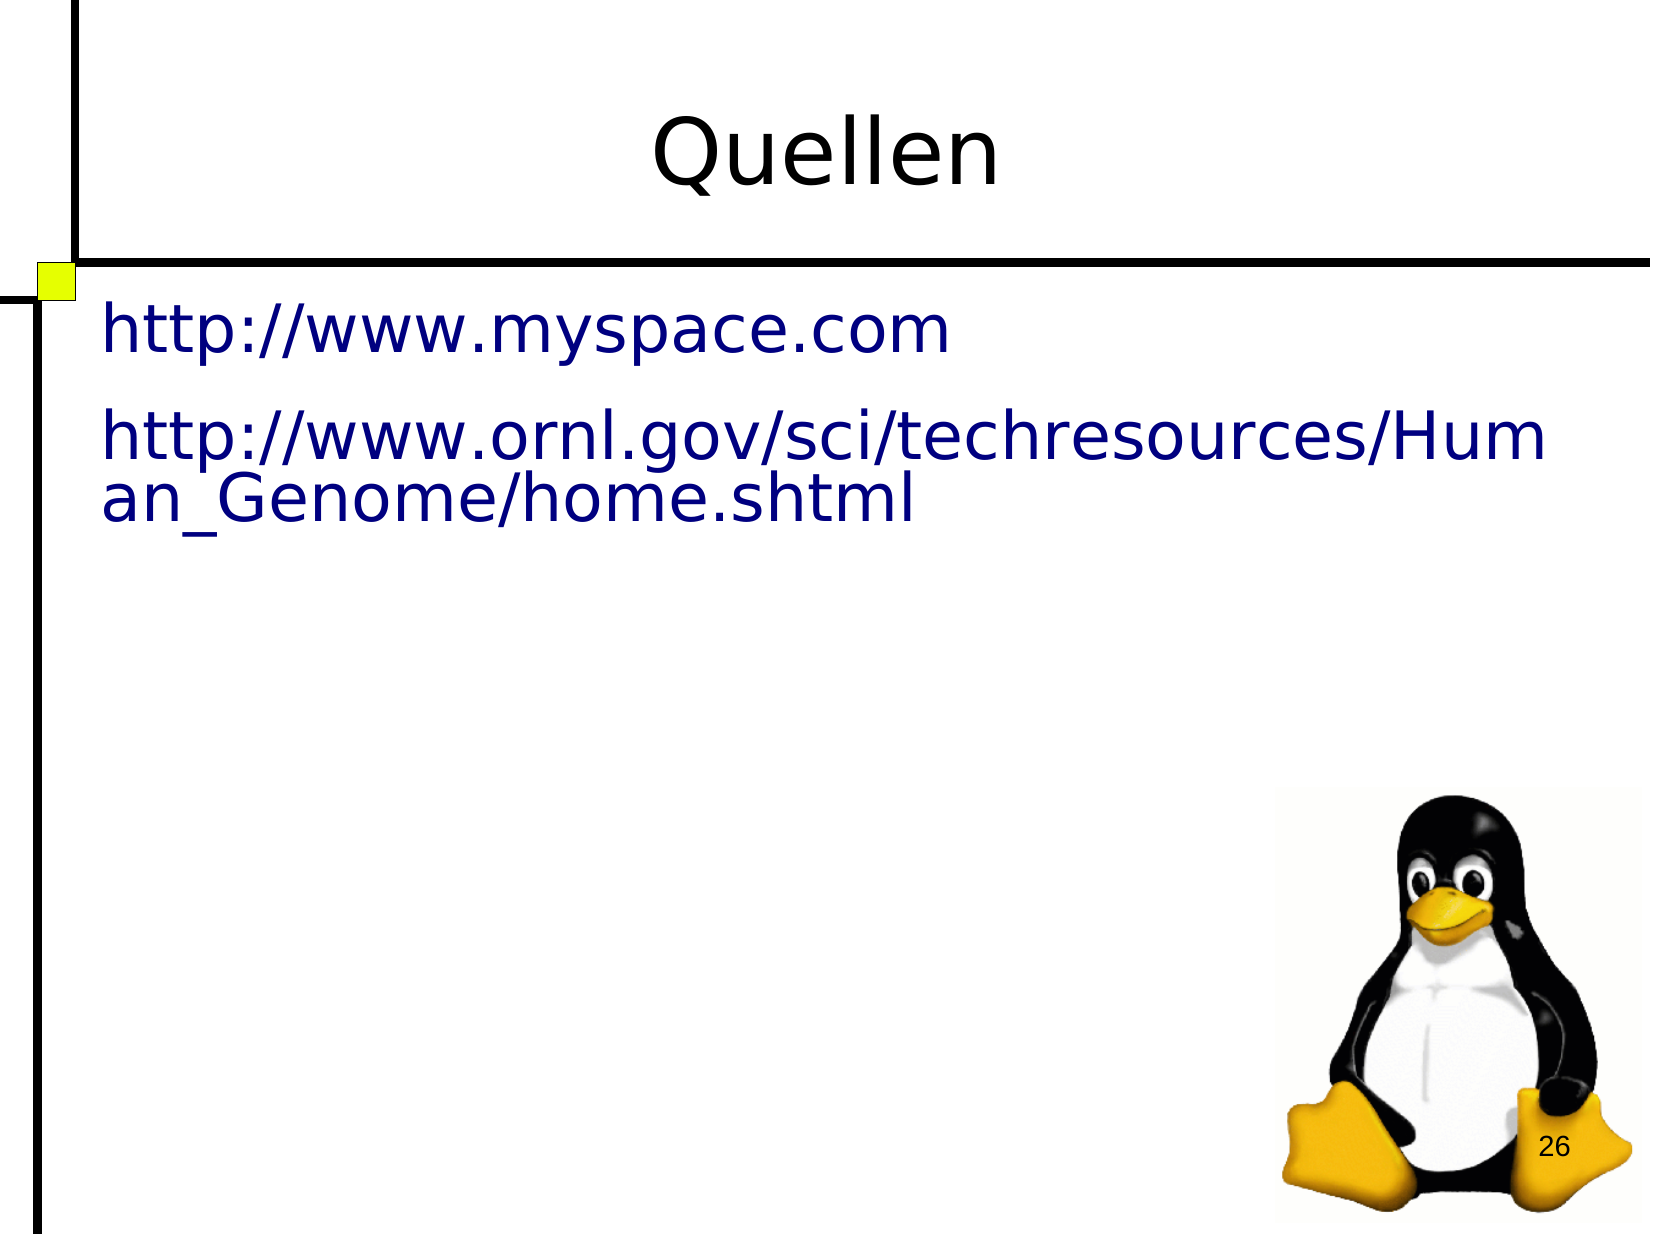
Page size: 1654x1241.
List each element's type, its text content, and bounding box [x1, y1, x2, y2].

list http://www.myspace.com http://www.ornl.gov/sci/techresources/Human_Genome/home.shtml [82, 290, 1571, 1109]
picture [1275, 787, 1642, 1223]
title Quellen [82, 49, 1571, 257]
